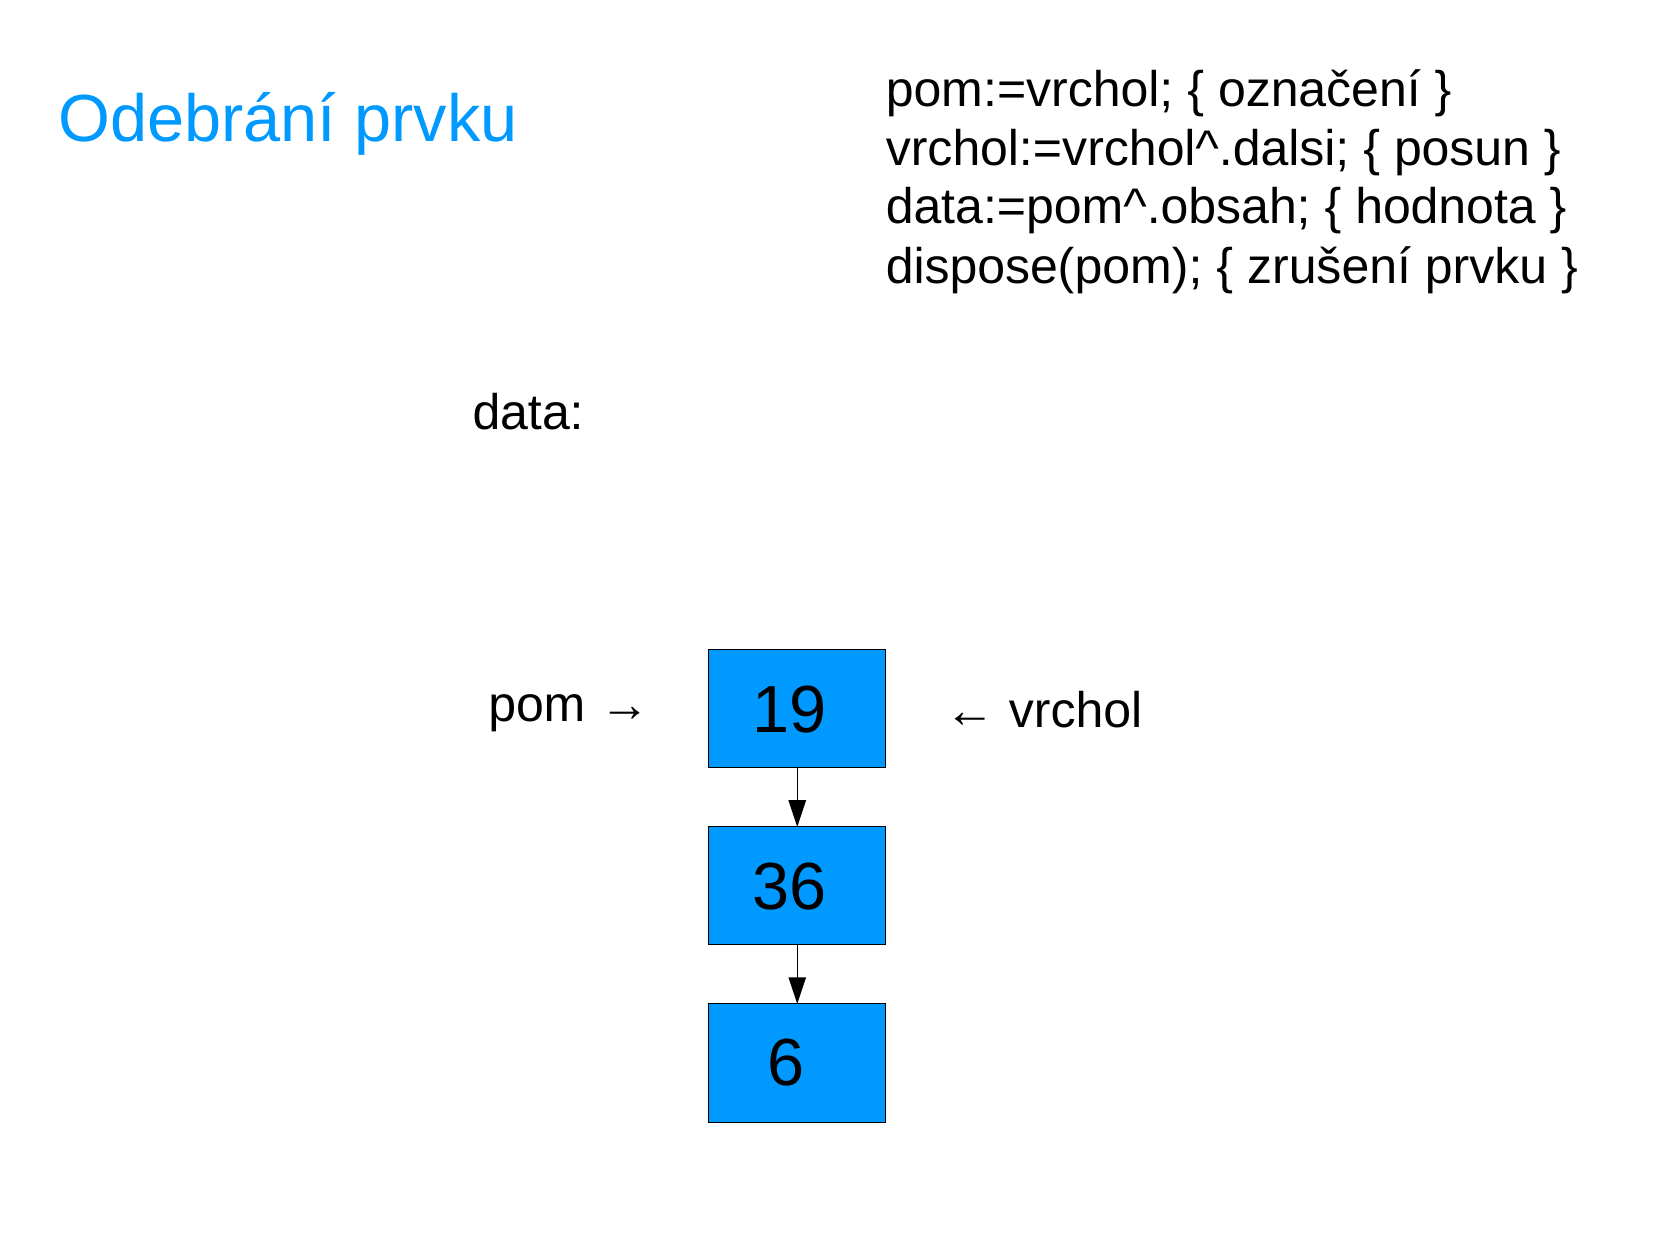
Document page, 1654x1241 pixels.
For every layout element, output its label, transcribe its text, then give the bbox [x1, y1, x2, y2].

text_box [708, 1003, 767, 1123]
text_box [842, 826, 886, 945]
text_box [708, 649, 752, 768]
text_box [842, 649, 886, 768]
title pom:=vrchol; { označení } [885, 59, 1625, 118]
title vrchol:=vrchol^.dalsi; { posun } [885, 118, 1625, 177]
title ← vrchol [944, 649, 1182, 770]
title pom → [413, 643, 650, 765]
text_box [827, 1003, 886, 1123]
title 36 [752, 826, 842, 948]
title 19 [752, 649, 842, 770]
title 6 [767, 1001, 827, 1123]
title data: [472, 352, 709, 473]
title Odebrání prvku [59, 59, 532, 178]
text_box [708, 826, 752, 945]
title dispose(pom); { zrušení prvku } [885, 237, 1625, 296]
title data:=pom^.obsah; { hodnota } [885, 177, 1625, 237]
